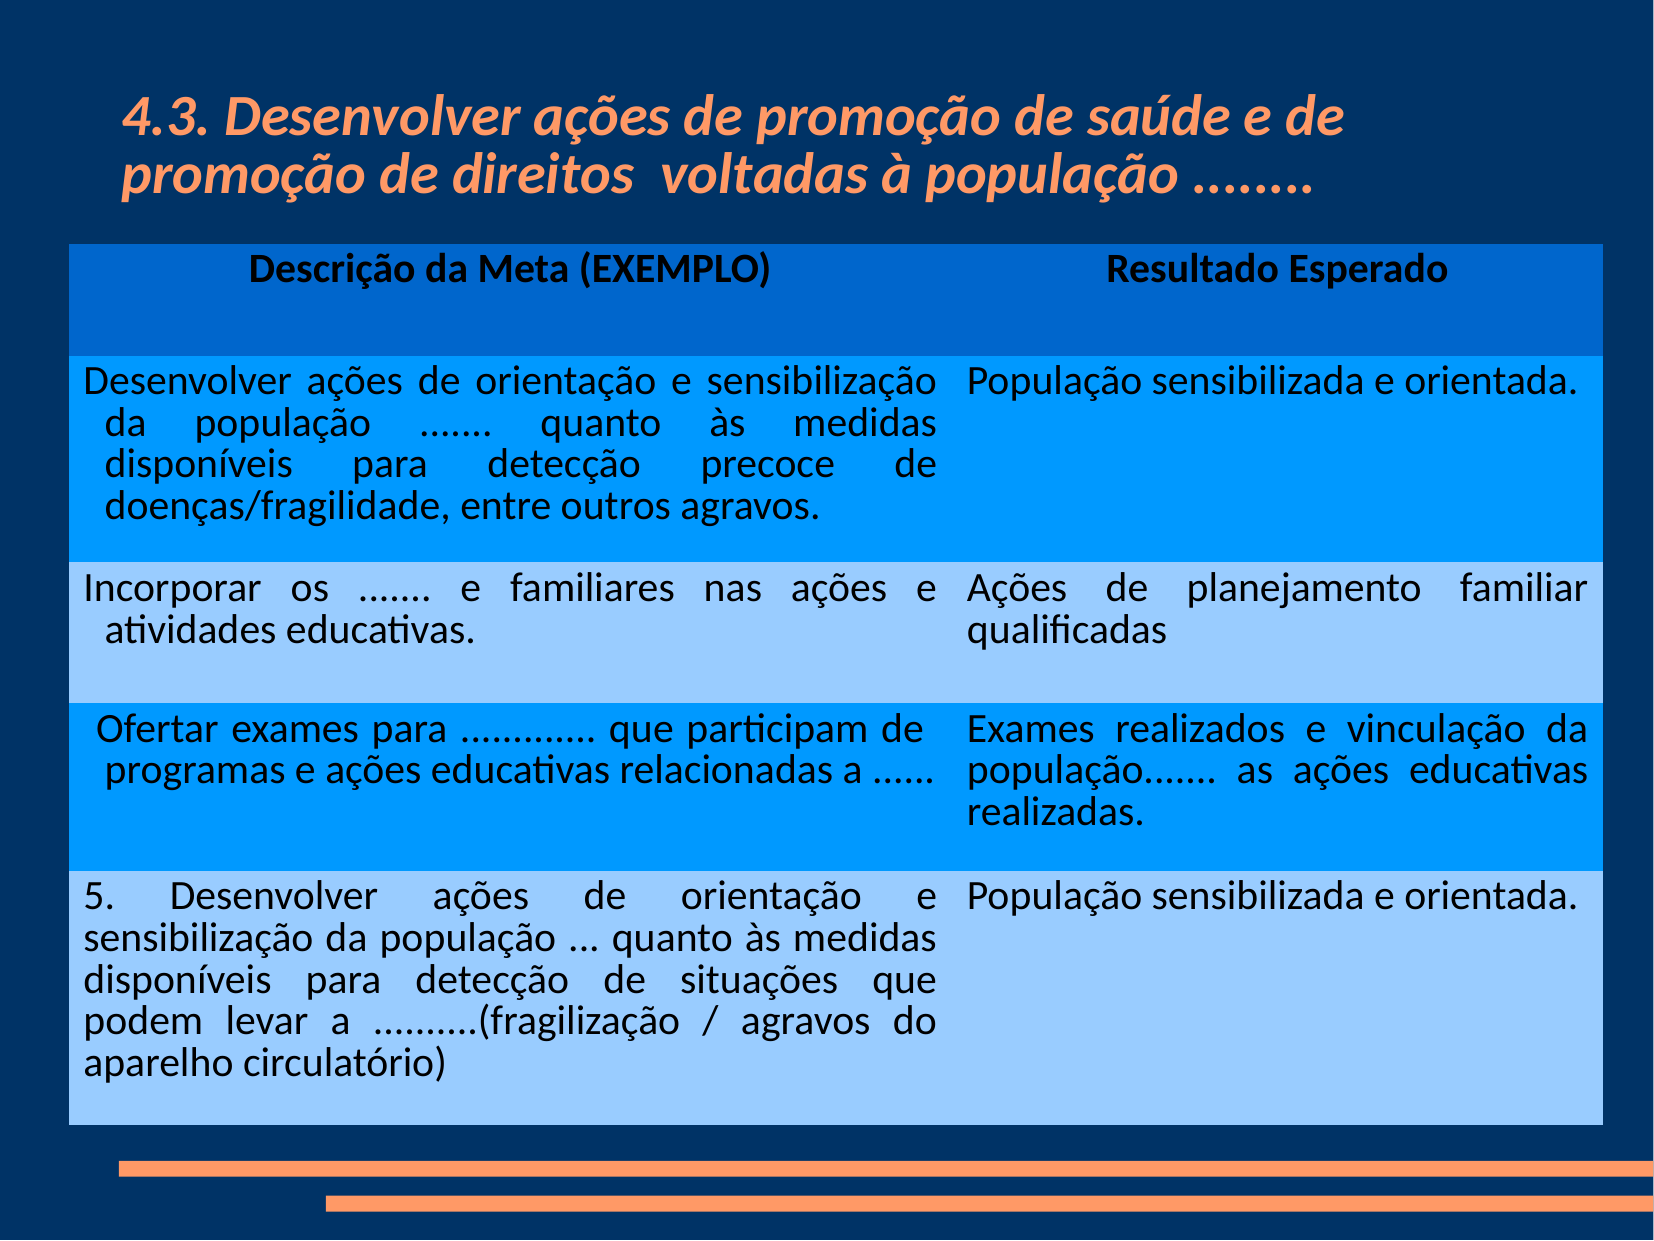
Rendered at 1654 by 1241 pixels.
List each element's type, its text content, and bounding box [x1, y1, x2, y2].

table_header Resultado Esperado [952, 244, 1603, 356]
table_cell Ações de planejamento familiar qualificadas [952, 562, 1603, 703]
table_cell Ofertar exames para ............. que participam de programas e ações educativas relacionadas a ...... [69, 703, 952, 871]
table_cell Exames realizados e vinculação da população....... as ações educativas realizadas. [952, 703, 1603, 871]
title 4.3. Desenvolver ações de promoção de saúde e de promoção de direitos voltadas à população ........ [121, 53, 1534, 244]
table_cell Incorporar os ....... e familiares nas ações e atividades educativas. [69, 562, 952, 703]
table_cell População sensibilizada e orientada. [952, 871, 1603, 1125]
table_cell Desenvolver ações de orientação e sensibilização da população ....... quanto às medidas disponíveis para detecção precoce de doenças/fragilidade, entre outros agravos. [69, 356, 952, 562]
table_cell 5. Desenvolver ações de orientação e sensibilização da população ... quanto às medidas disponíveis para detecção de situações que podem levar a ..........(fragilização / agravos do aparelho circulatório) [69, 871, 952, 1125]
table_cell População sensibilizada e orientada. [952, 356, 1603, 562]
table_header Descrição da Meta (EXEMPLO) [69, 244, 952, 356]
